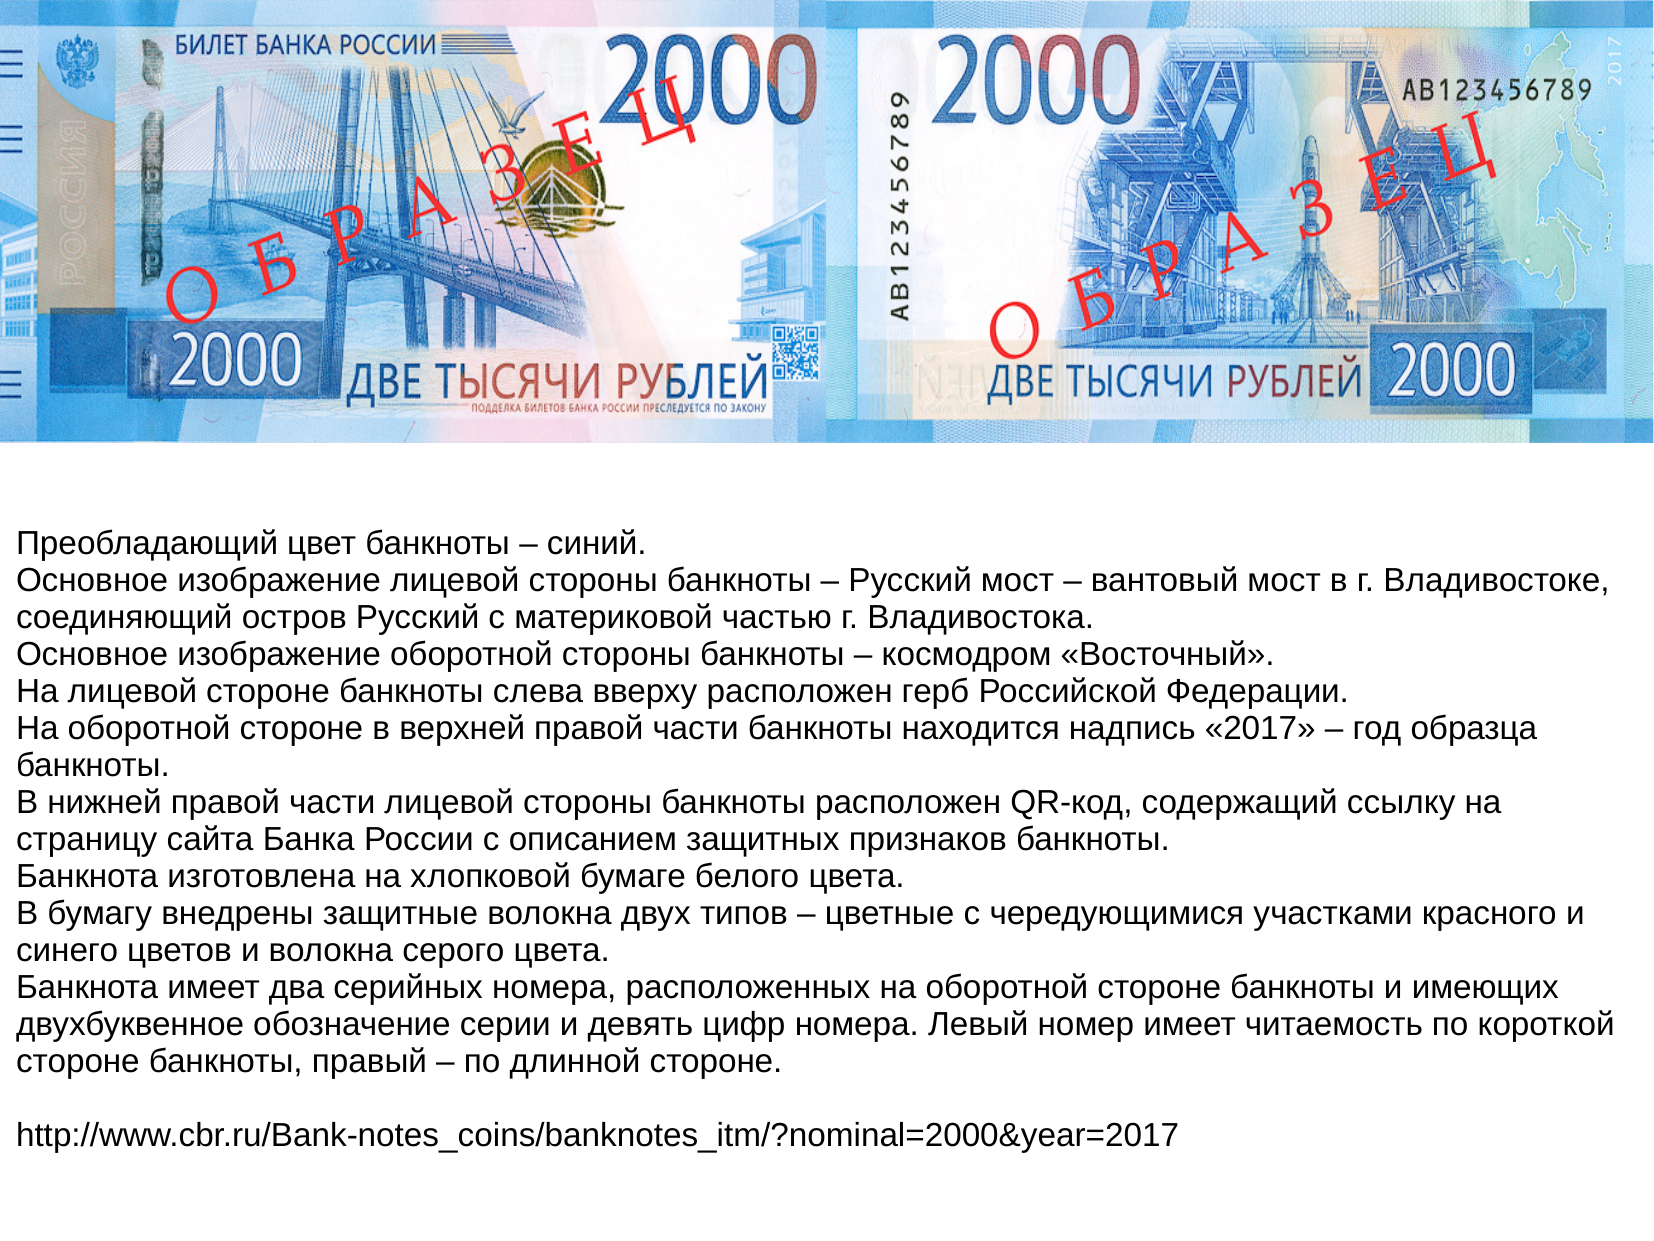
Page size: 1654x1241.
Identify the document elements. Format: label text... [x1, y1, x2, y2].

text_box Преобладающий цвет банкноты – синий. Основное изображение лицевой стороны банкноты – Русский мост – вантовый мост в г. Владивостоке, соединяющий остров Русский с материковой частью г. Владивостока. Основное изображение оборотной стороны банкноты – космодром «Восточный». На лицевой стороне банкноты слева вверху расположен герб Российской Федерации. На оборотной стороне в верхней правой части банкноты находится надпись «2017» – год образца банкноты. В нижней правой части лицевой стороны банкноты расположен QR-код, содержащий ссылку на страницу сайта Банка России с описанием защитных признаков банкноты. Банкнота изготовлена на хлопковой бумаге белого цвета. В бумагу внедрены защитные волокна двух типов – цветные с чередующимися участками красного и синего цветов и волокна серого цвета. Банкнота имеет два серийных номера, расположенных на оборотной стороне банкноты и имеющих двухбуквенное обозначение серии и девять цифр номера. Левый номер имеет читаемость по короткой стороне банкноты, правый – по длинной стороне. http://www.cbr.ru/Bank-notes_coins/banknotes_itm/?nominal=2000&year=2017 [1, 442, 1654, 1211]
picture [0, 0, 1654, 443]
